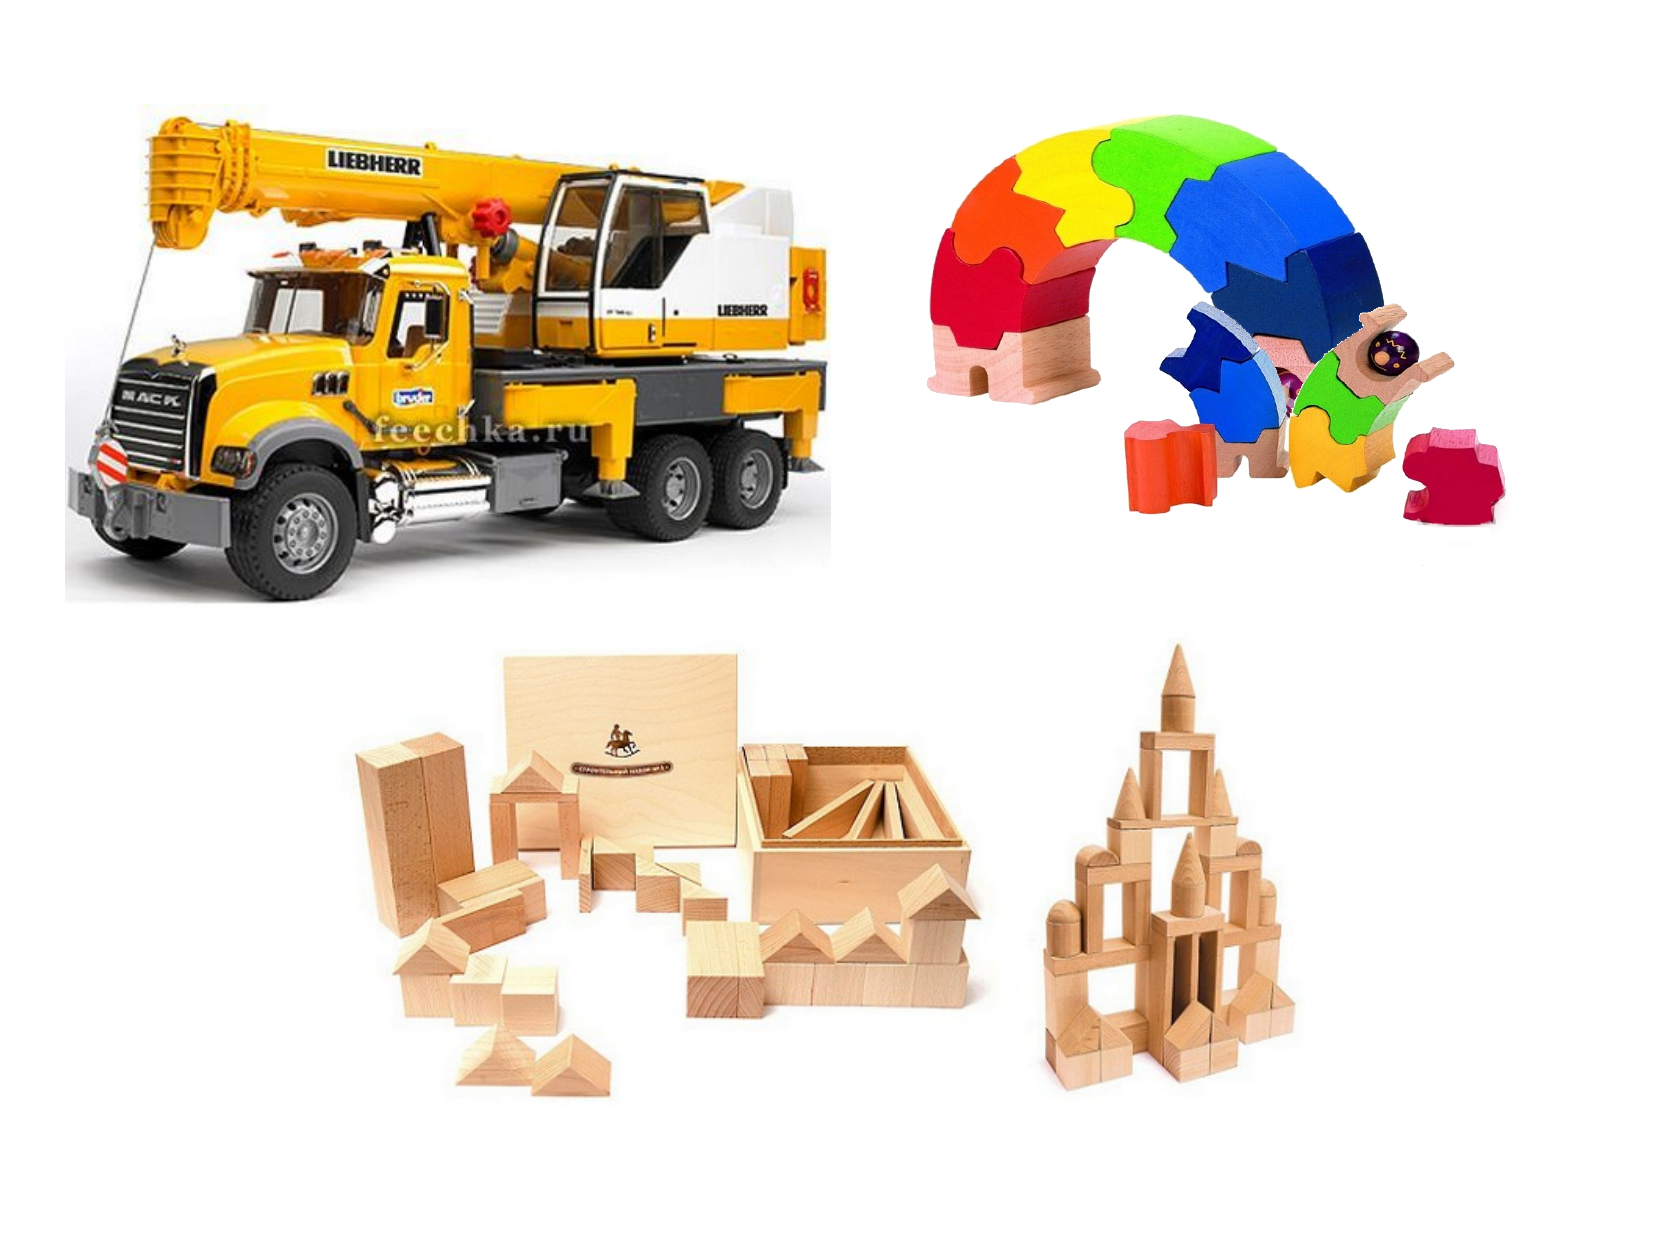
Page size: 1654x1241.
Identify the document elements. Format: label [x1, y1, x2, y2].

picture [908, 69, 1527, 597]
picture [65, 104, 831, 613]
picture [319, 631, 1319, 1109]
